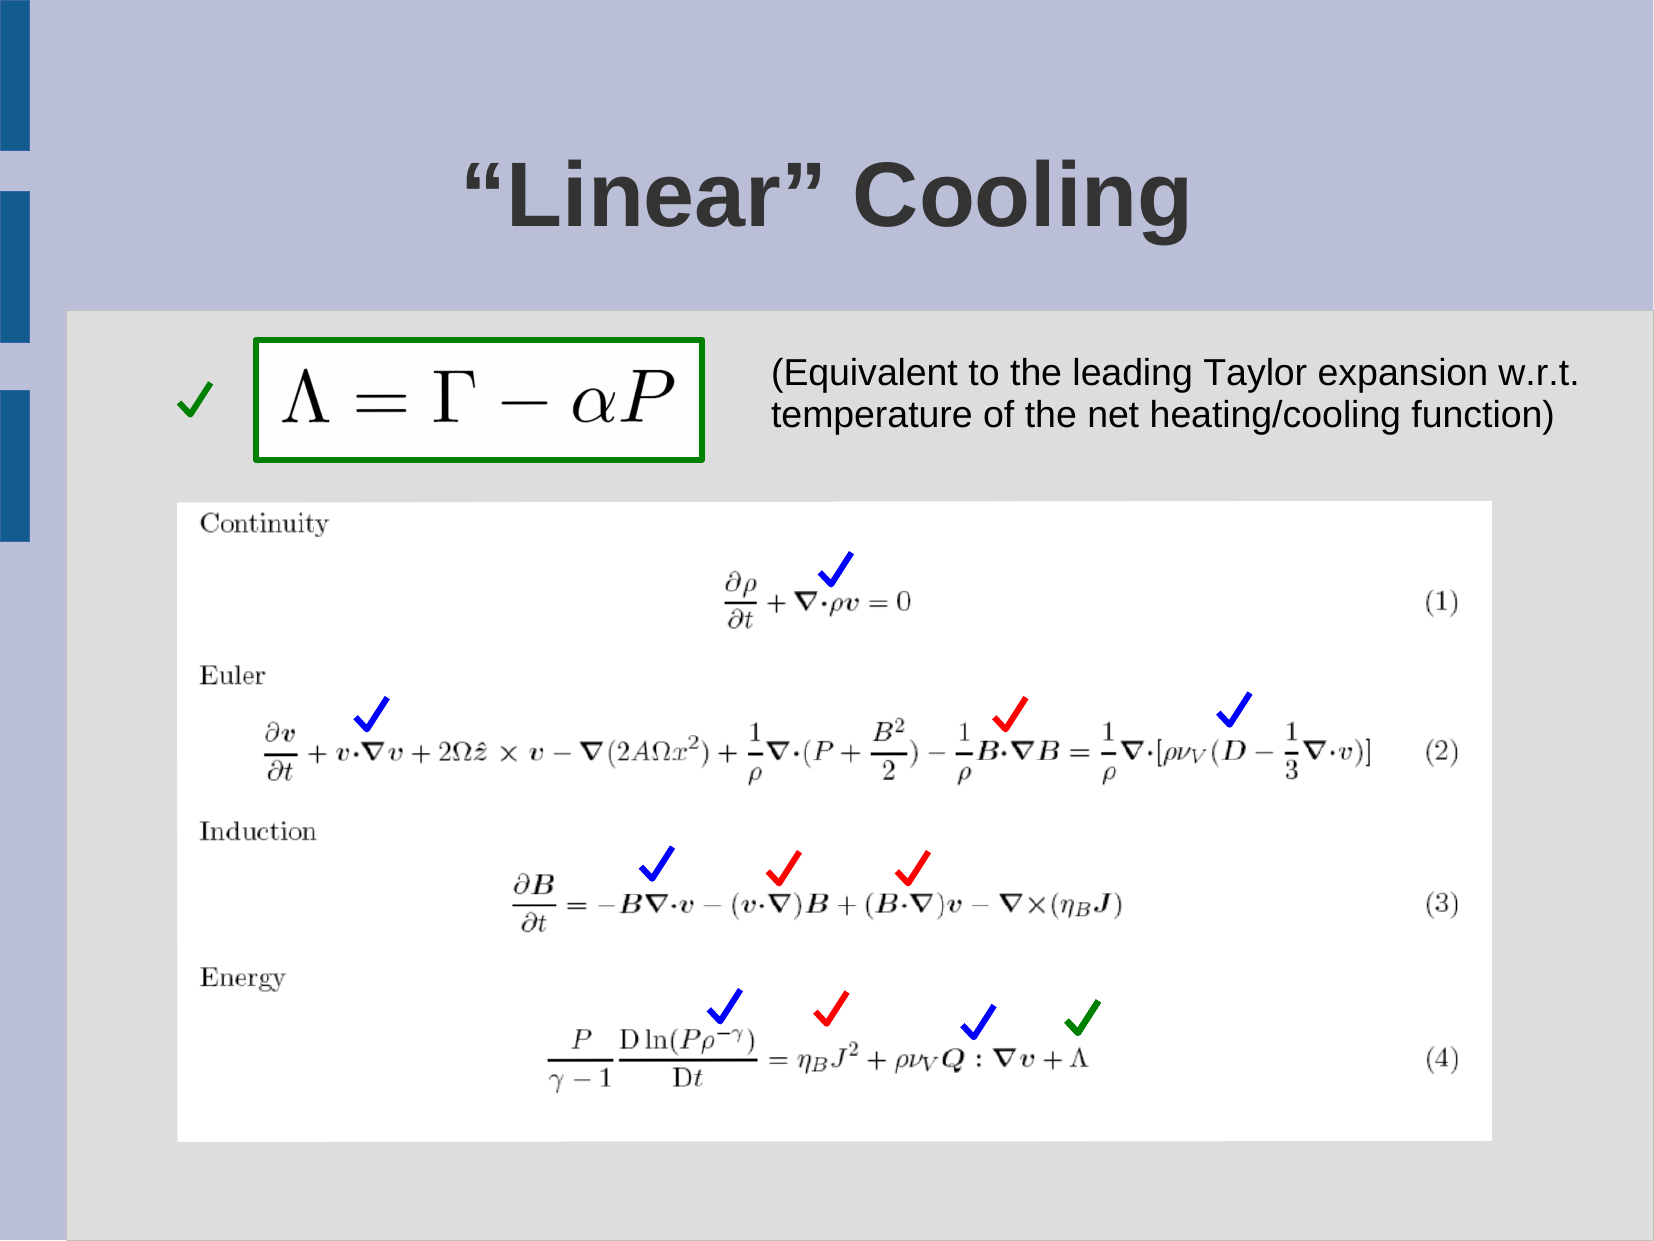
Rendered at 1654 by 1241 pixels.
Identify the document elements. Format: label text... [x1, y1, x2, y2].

text_box (Equivalent to the leading Taylor expansion w.r.t. temperature of the net heating/cooling function) [756, 344, 1613, 472]
title “Linear” Cooling [121, 91, 1534, 299]
picture [259, 343, 699, 457]
picture [176, 500, 1492, 1142]
